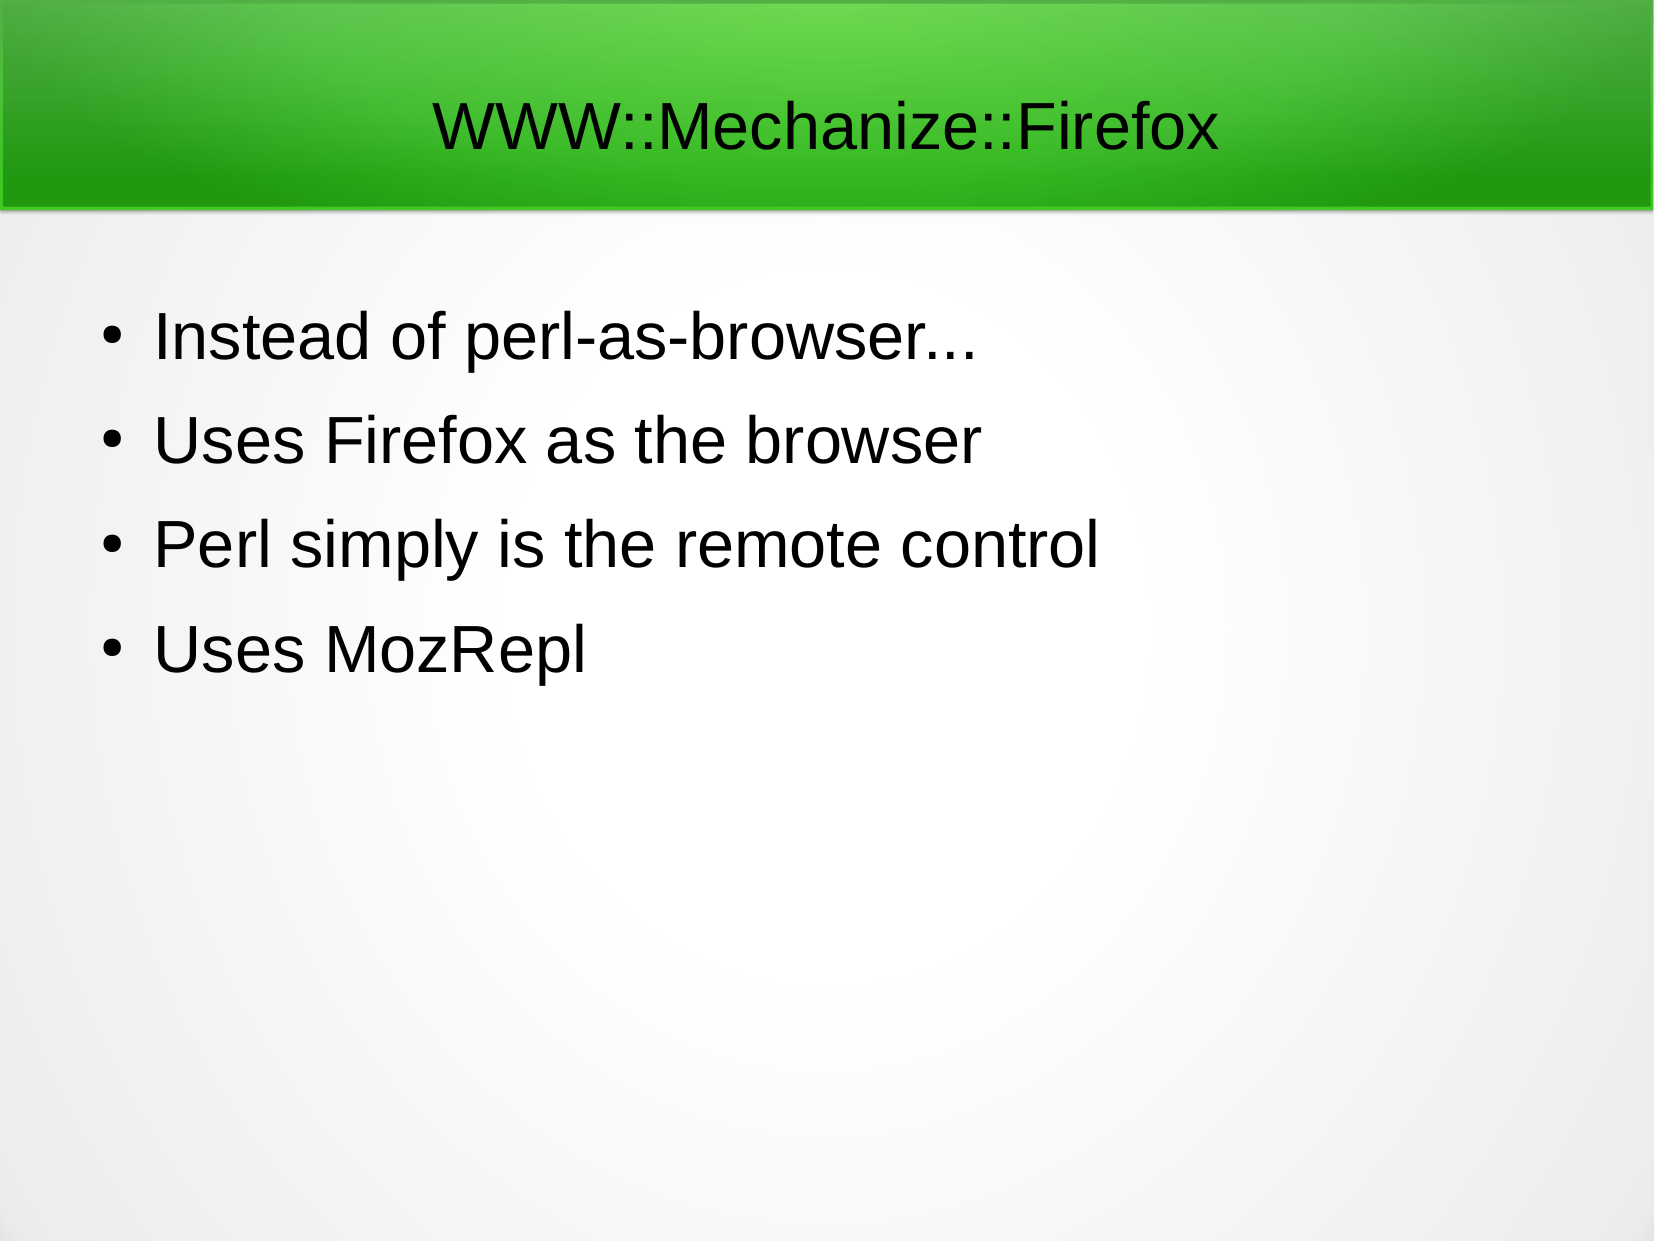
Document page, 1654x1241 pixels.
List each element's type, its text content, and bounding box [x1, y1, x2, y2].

list Instead of perl-as-browser... Uses Firefox as the browser Perl simply is the remote control Uses MozRepl [82, 299, 1571, 1241]
title WWW::Mechanize::Firefox [389, 47, 1264, 205]
